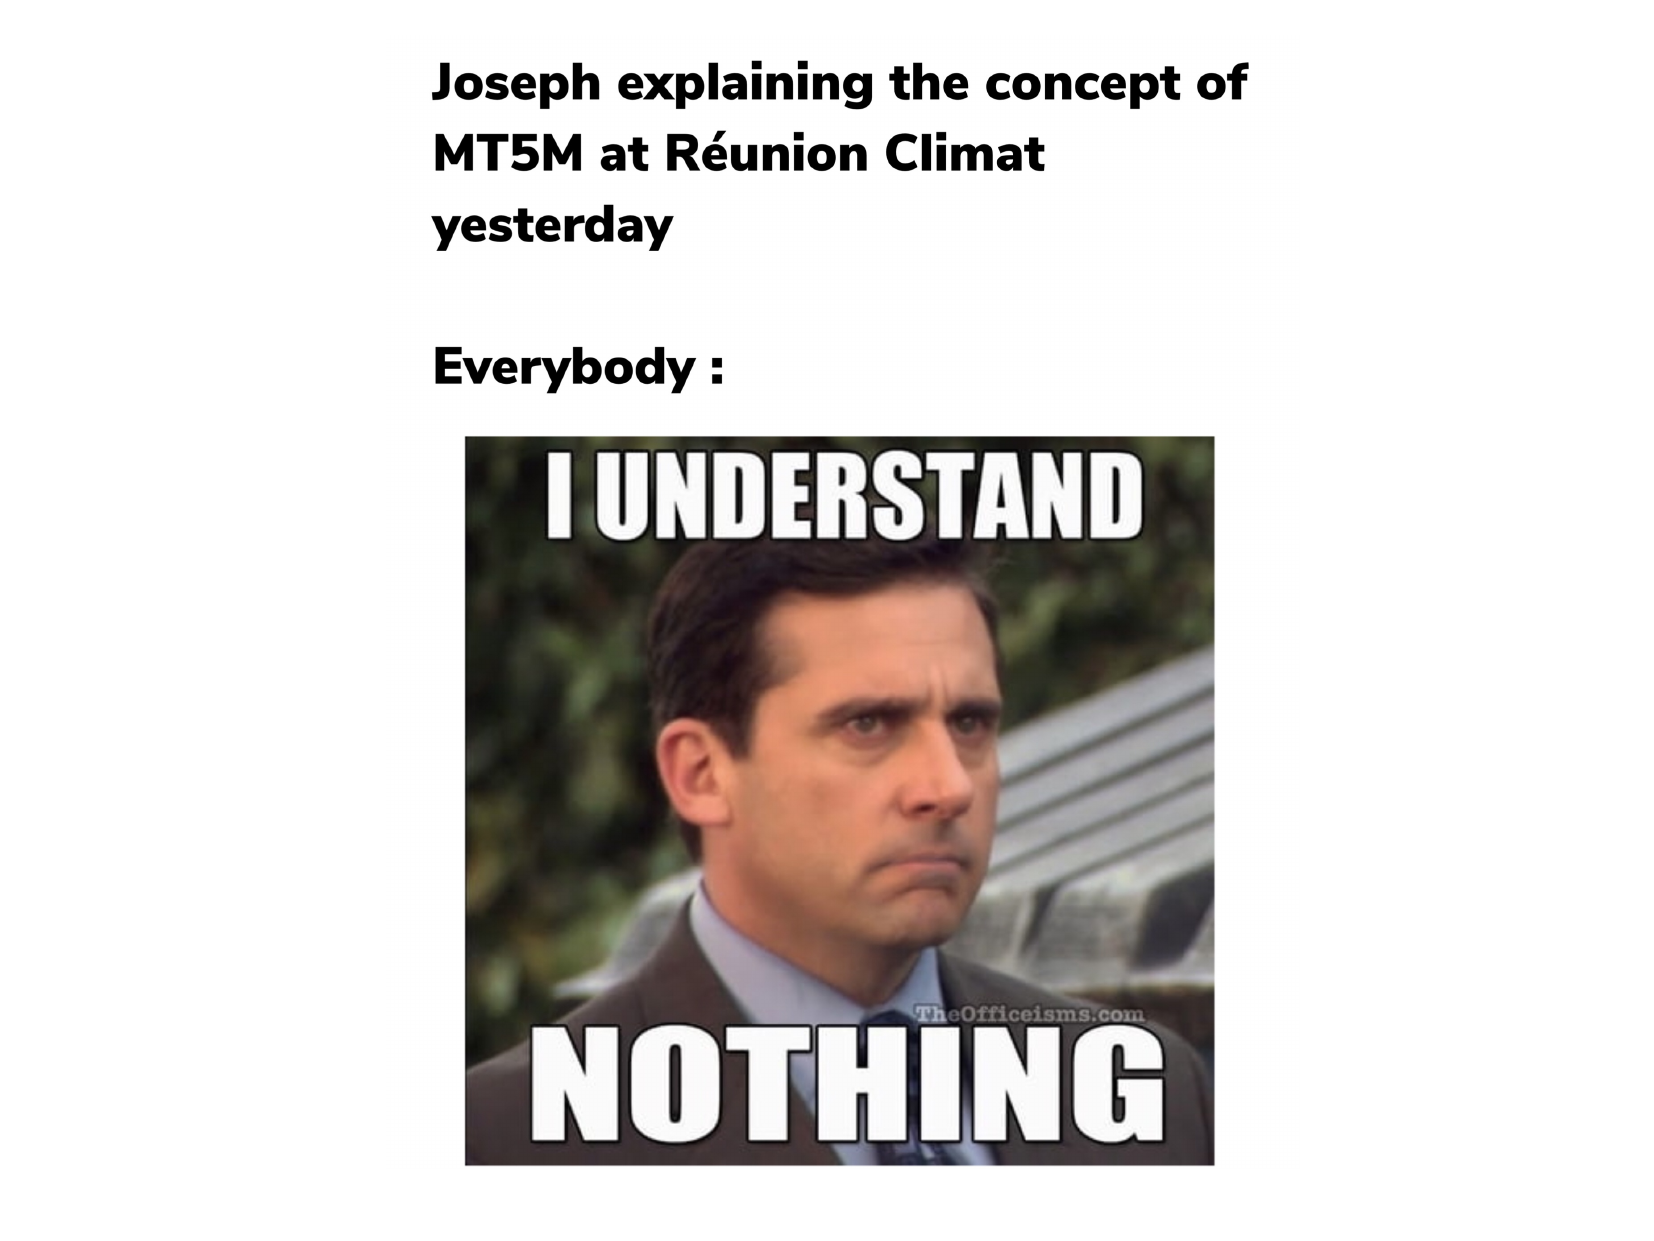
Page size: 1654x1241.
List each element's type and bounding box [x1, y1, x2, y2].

picture [386, 35, 1300, 1169]
